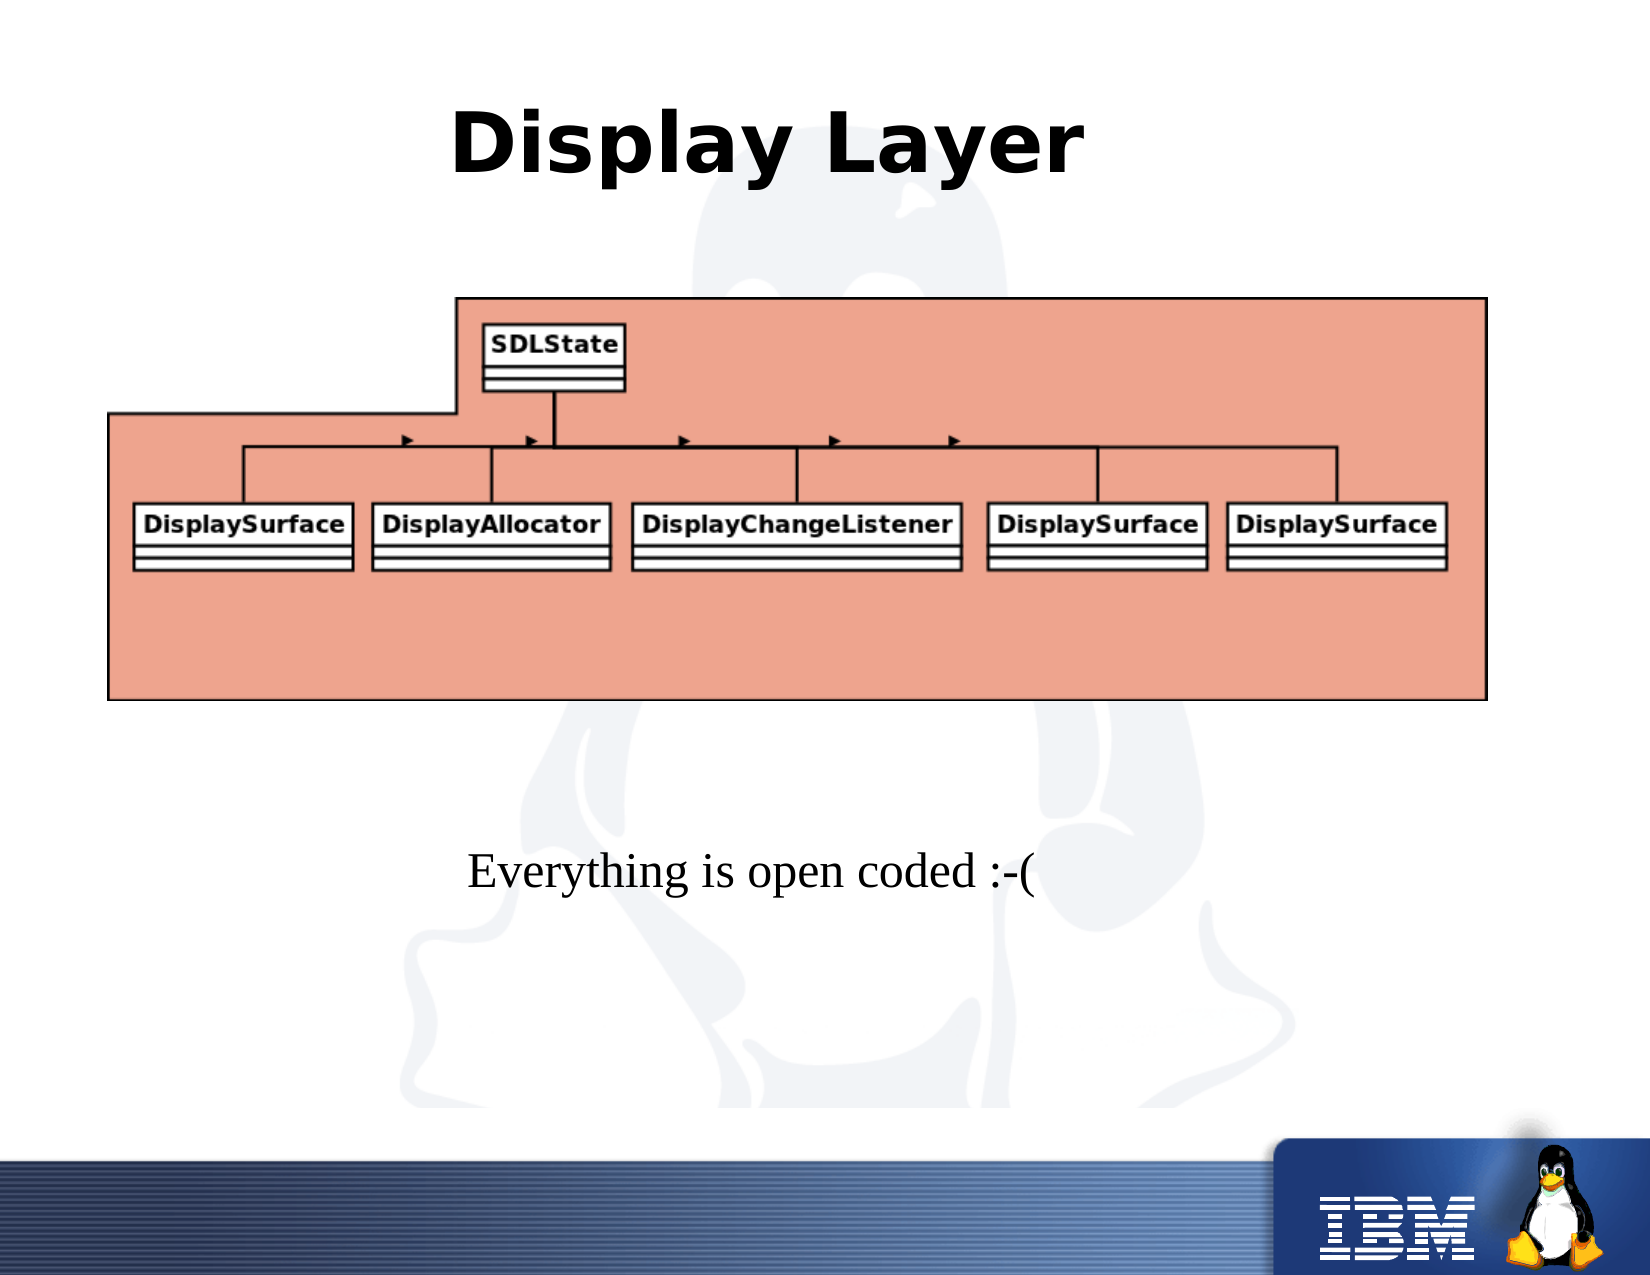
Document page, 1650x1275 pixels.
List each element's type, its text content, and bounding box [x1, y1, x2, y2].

picture [107, 297, 1488, 701]
title Display Layer [76, 76, 1457, 211]
text_box Everything is open coded :-( [467, 838, 1034, 894]
